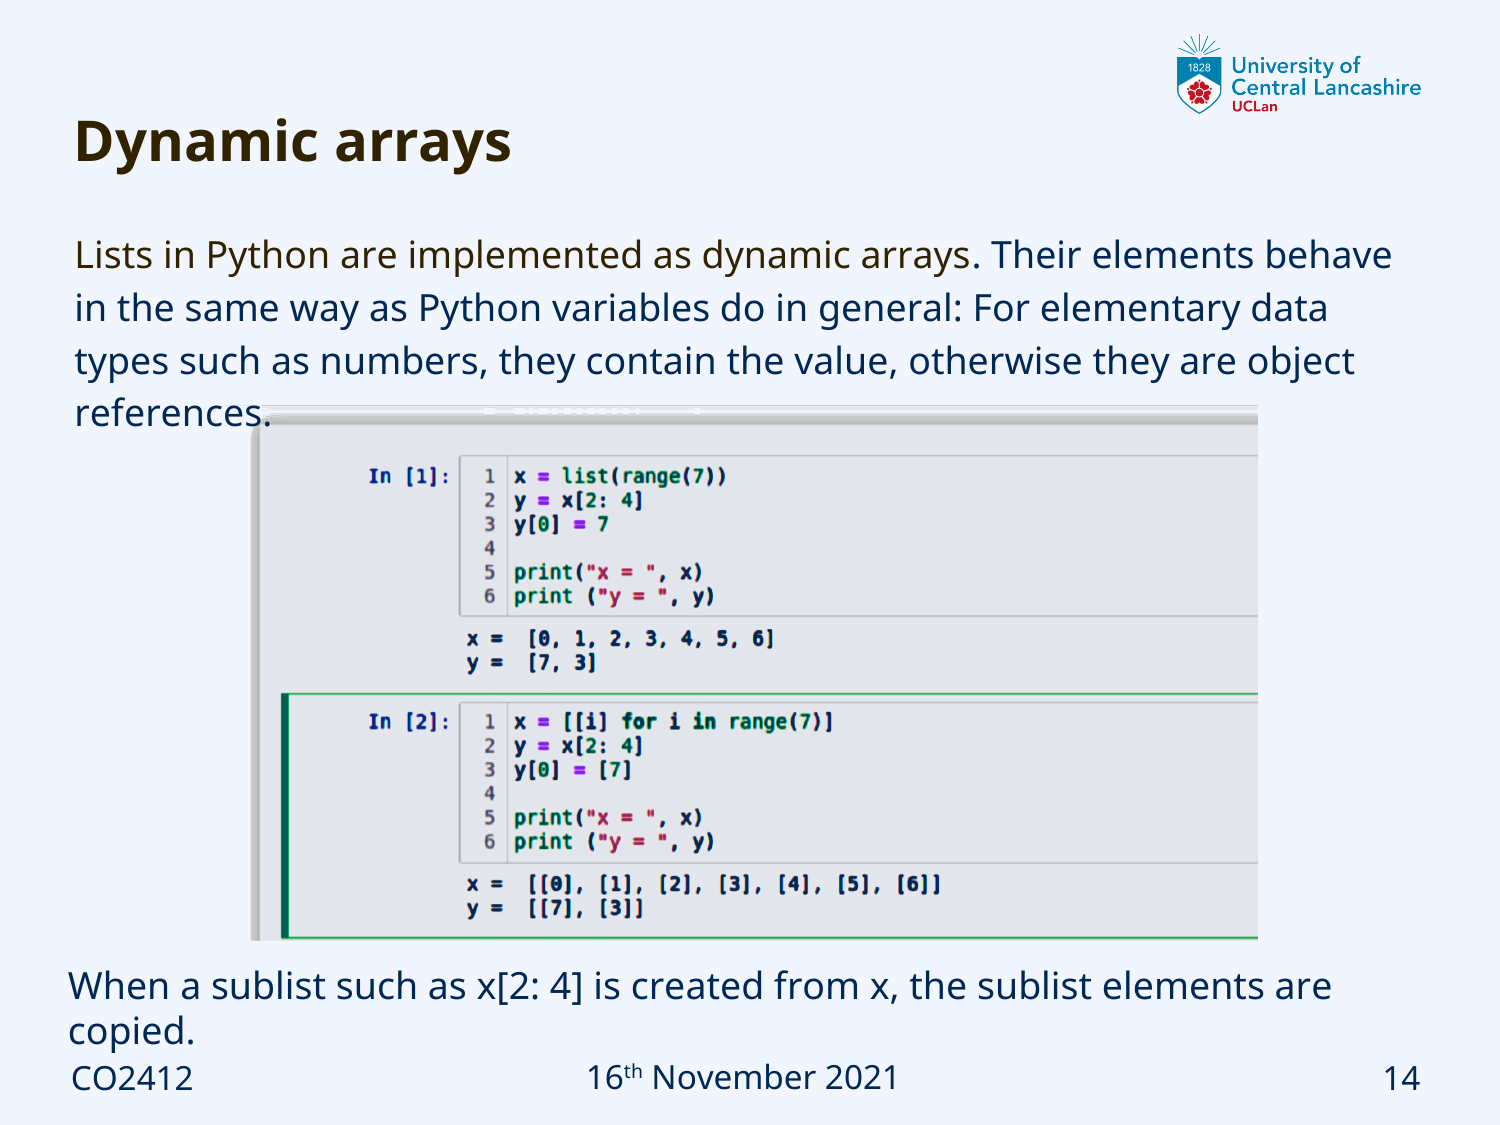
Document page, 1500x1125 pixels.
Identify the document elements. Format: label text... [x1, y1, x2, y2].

text_box When a sublist such as x[2: 4] is created from x, the sublist elements are copied. [53, 954, 1449, 1025]
picture [1177, 34, 1421, 93]
title Dynamic arrays [58, 93, 1475, 186]
picture [226, 405, 1258, 941]
picture [229, 408, 239, 414]
text_box Lists in Python are implemented as dynamic arrays. Their elements behave in the same way as Python variables do in general: For elementary data types such as numbers, they contain the value, otherwise they are object references. [59, 216, 1441, 390]
